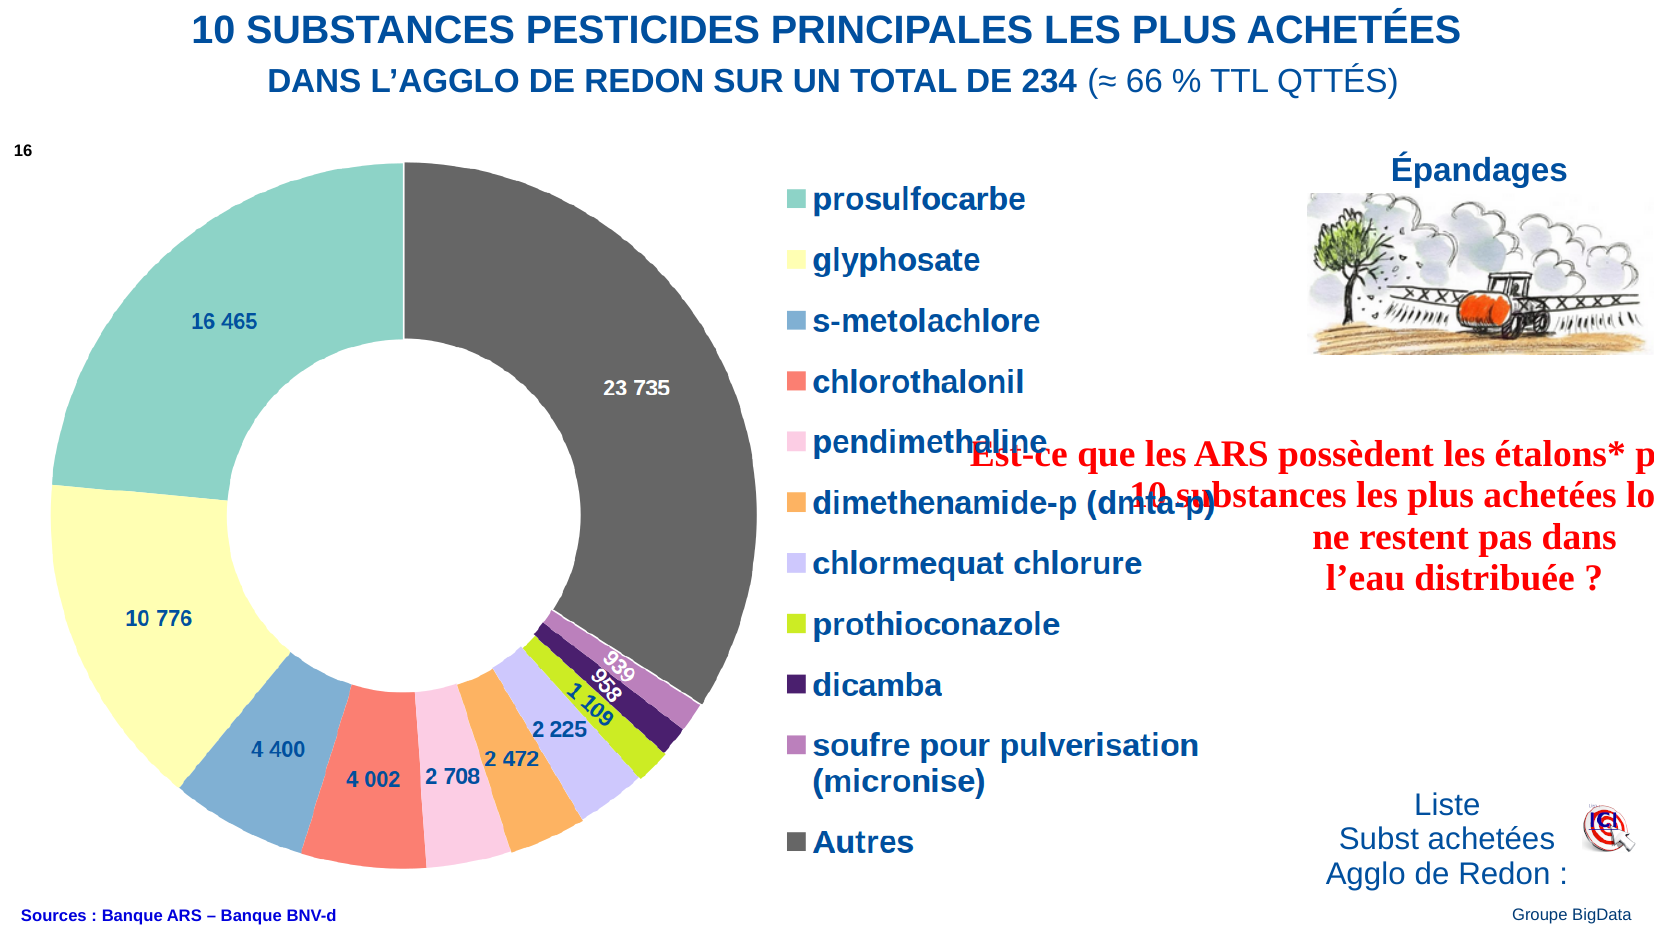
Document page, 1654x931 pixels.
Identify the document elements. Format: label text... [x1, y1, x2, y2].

text_box [0, 133, 41, 168]
text_box Est-ce que les ARS possèdent les étalons* pour vérifier que les 10 substances les plus achetées localement ne restent pas dans l’eau distribuée ? [1416, 425, 1654, 731]
picture [41, 133, 1654, 907]
text_box Liste Subst achetées Agglo de Redon : [1416, 779, 1584, 899]
picture [1582, 803, 1636, 853]
text_box Épandages [1376, 144, 1583, 196]
text_box 10 SUBSTANCES PESTICIDES PRINCIPALES LES PLUS ACHETÉES DANS L’AGGLO DE REDON SUR UN TOTAL DE 234 (≈ 66 % TTL QTTÉS) [171, 0, 1483, 118]
text_box Sources : Banque ARS – Banque BNV-d [6, 898, 428, 931]
text_box Groupe BigData [1497, 897, 1648, 931]
